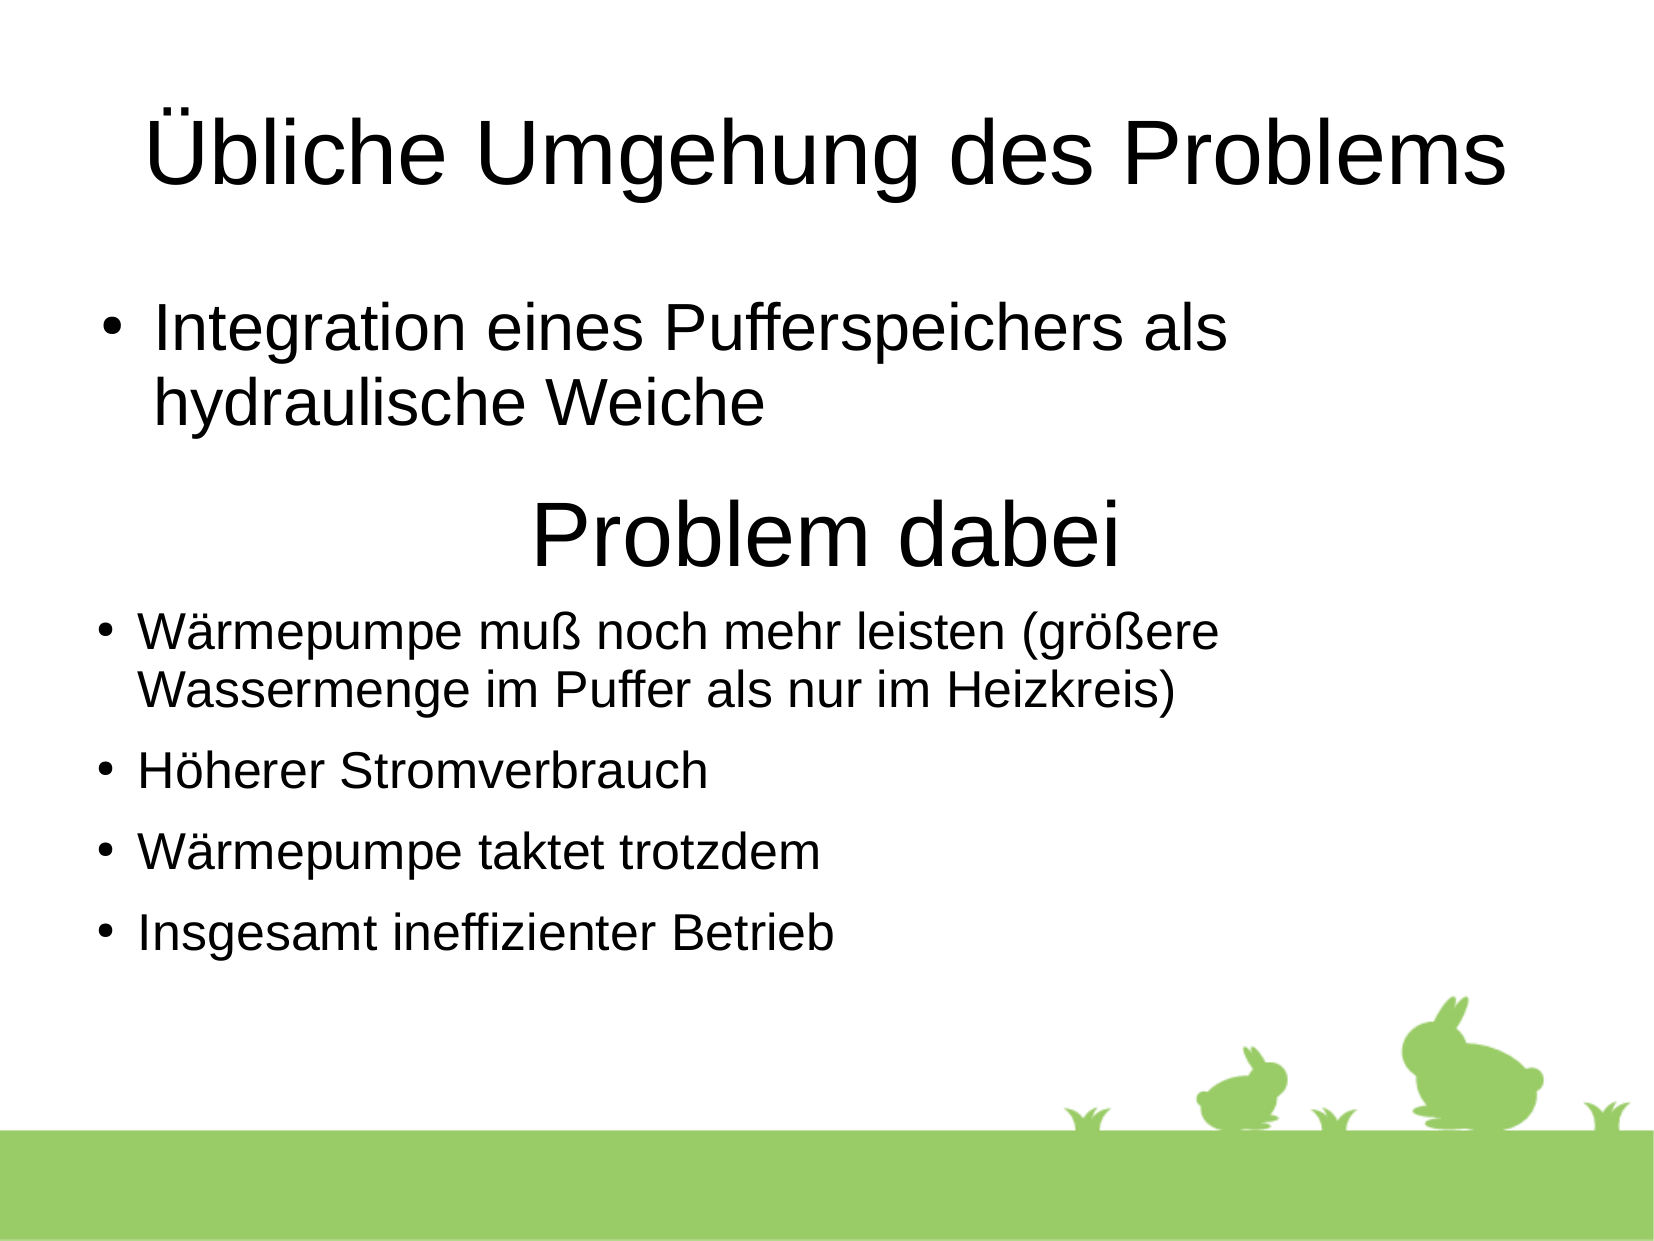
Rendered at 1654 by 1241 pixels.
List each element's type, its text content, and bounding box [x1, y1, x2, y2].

list Integration eines Pufferspeichers als hydraulische Weiche [82, 290, 1571, 454]
title Problem dabei [82, 454, 1571, 602]
title Übliche Umgehung des Problems [82, 49, 1571, 257]
picture [0, 0, 1654, 1241]
list Wärmepumpe muß noch mehr leisten (größere Wassermenge im Puffer als nur im Heizkreis) Höherer Stromverbrauch Wärmepumpe taktet trotzdem Insgesamt ineffizienter Betrieb [82, 602, 1571, 962]
